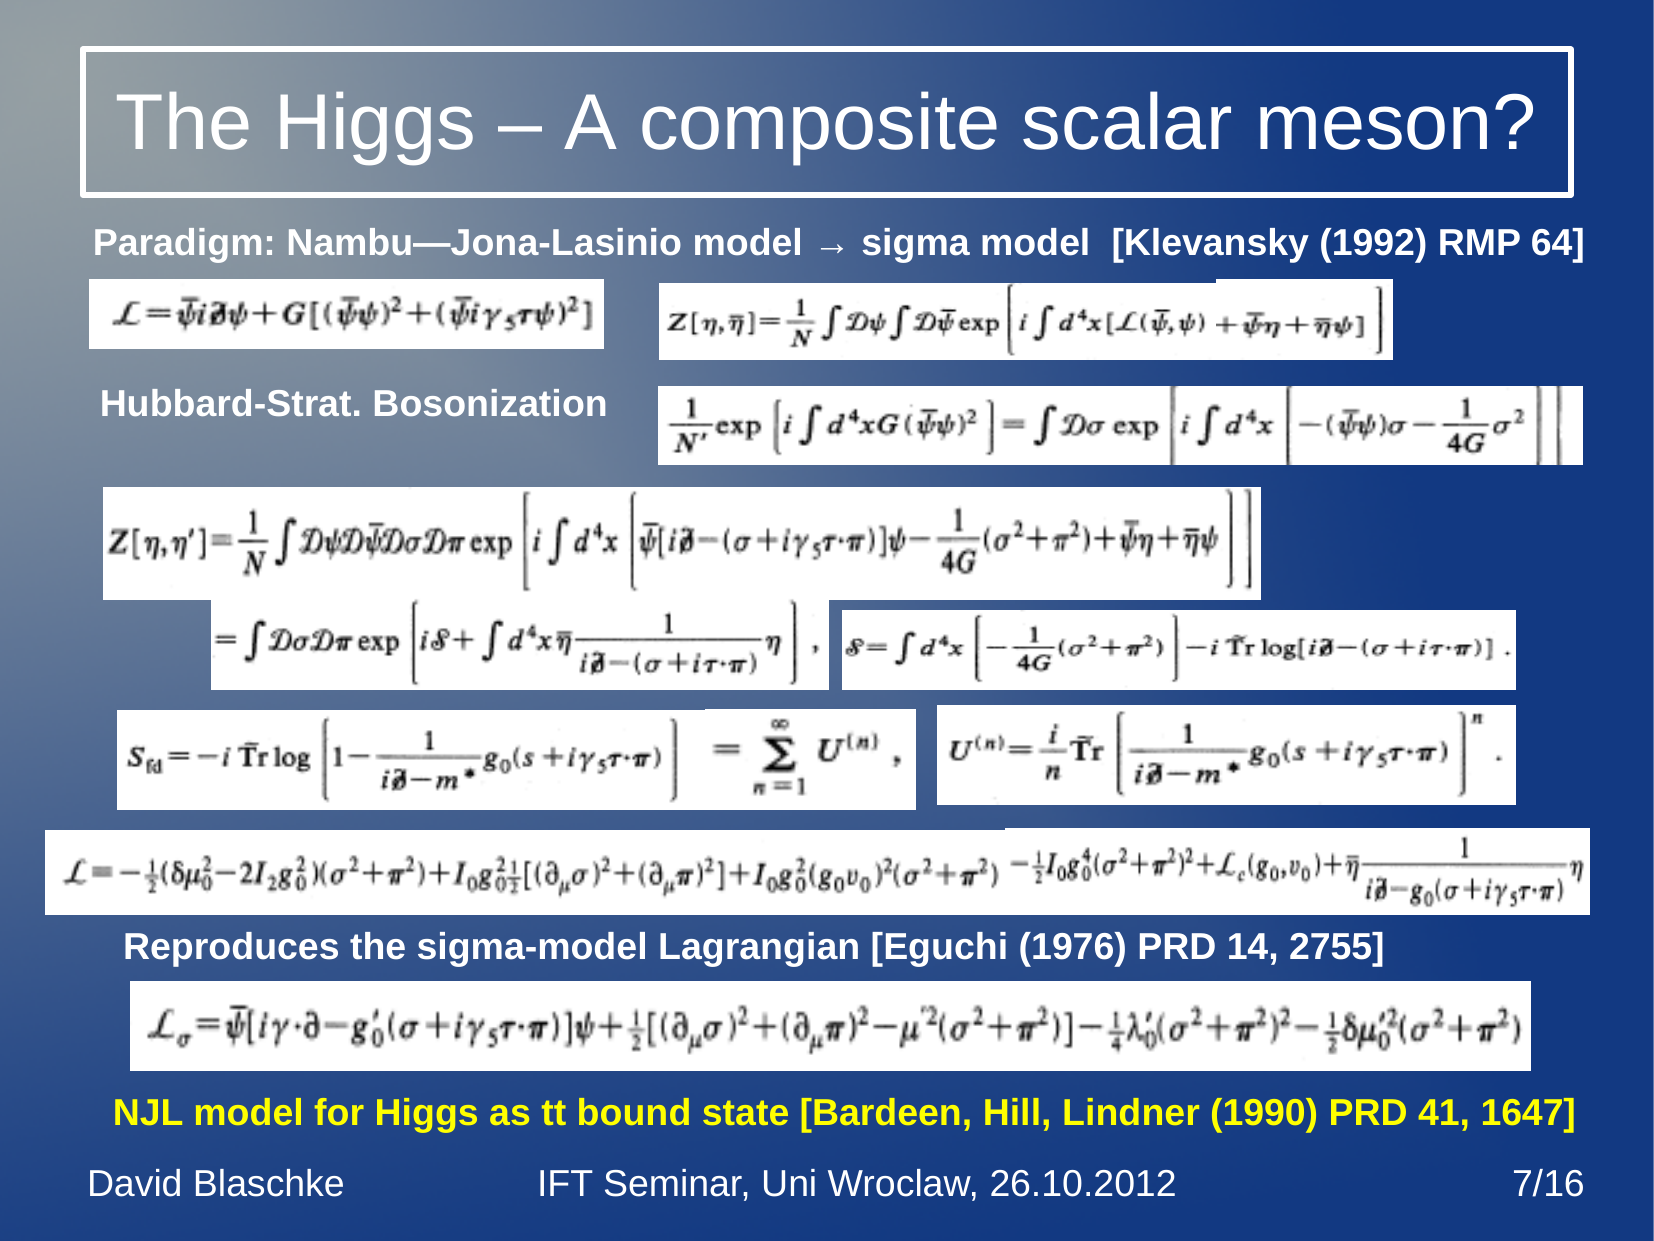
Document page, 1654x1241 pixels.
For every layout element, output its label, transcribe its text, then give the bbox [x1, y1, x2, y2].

text_box David Blaschke IFT Seminar, Uni Wroclaw, 26.10.2012 7/16 [72, 1155, 1598, 1217]
text_box NJL model for Higgs as tt bound state [Bardeen, Hill, Lindner (1990) PRD 41, 1647] [98, 1083, 1644, 1147]
text_box Paradigm: Nambu—Jona-Lasinio model → sigma model [Klevansky (1992) RMP 64] [78, 213, 1606, 277]
text_box Hubbard-Strat. Bosonization [84, 374, 646, 439]
picture [0, 0, 1654, 1241]
title The Higgs – A composite scalar meson? [86, 52, 1568, 192]
text_box Reproduces the sigma-model Lagrangian [Eguchi (1976) PRD 14, 2755] [108, 918, 1516, 982]
